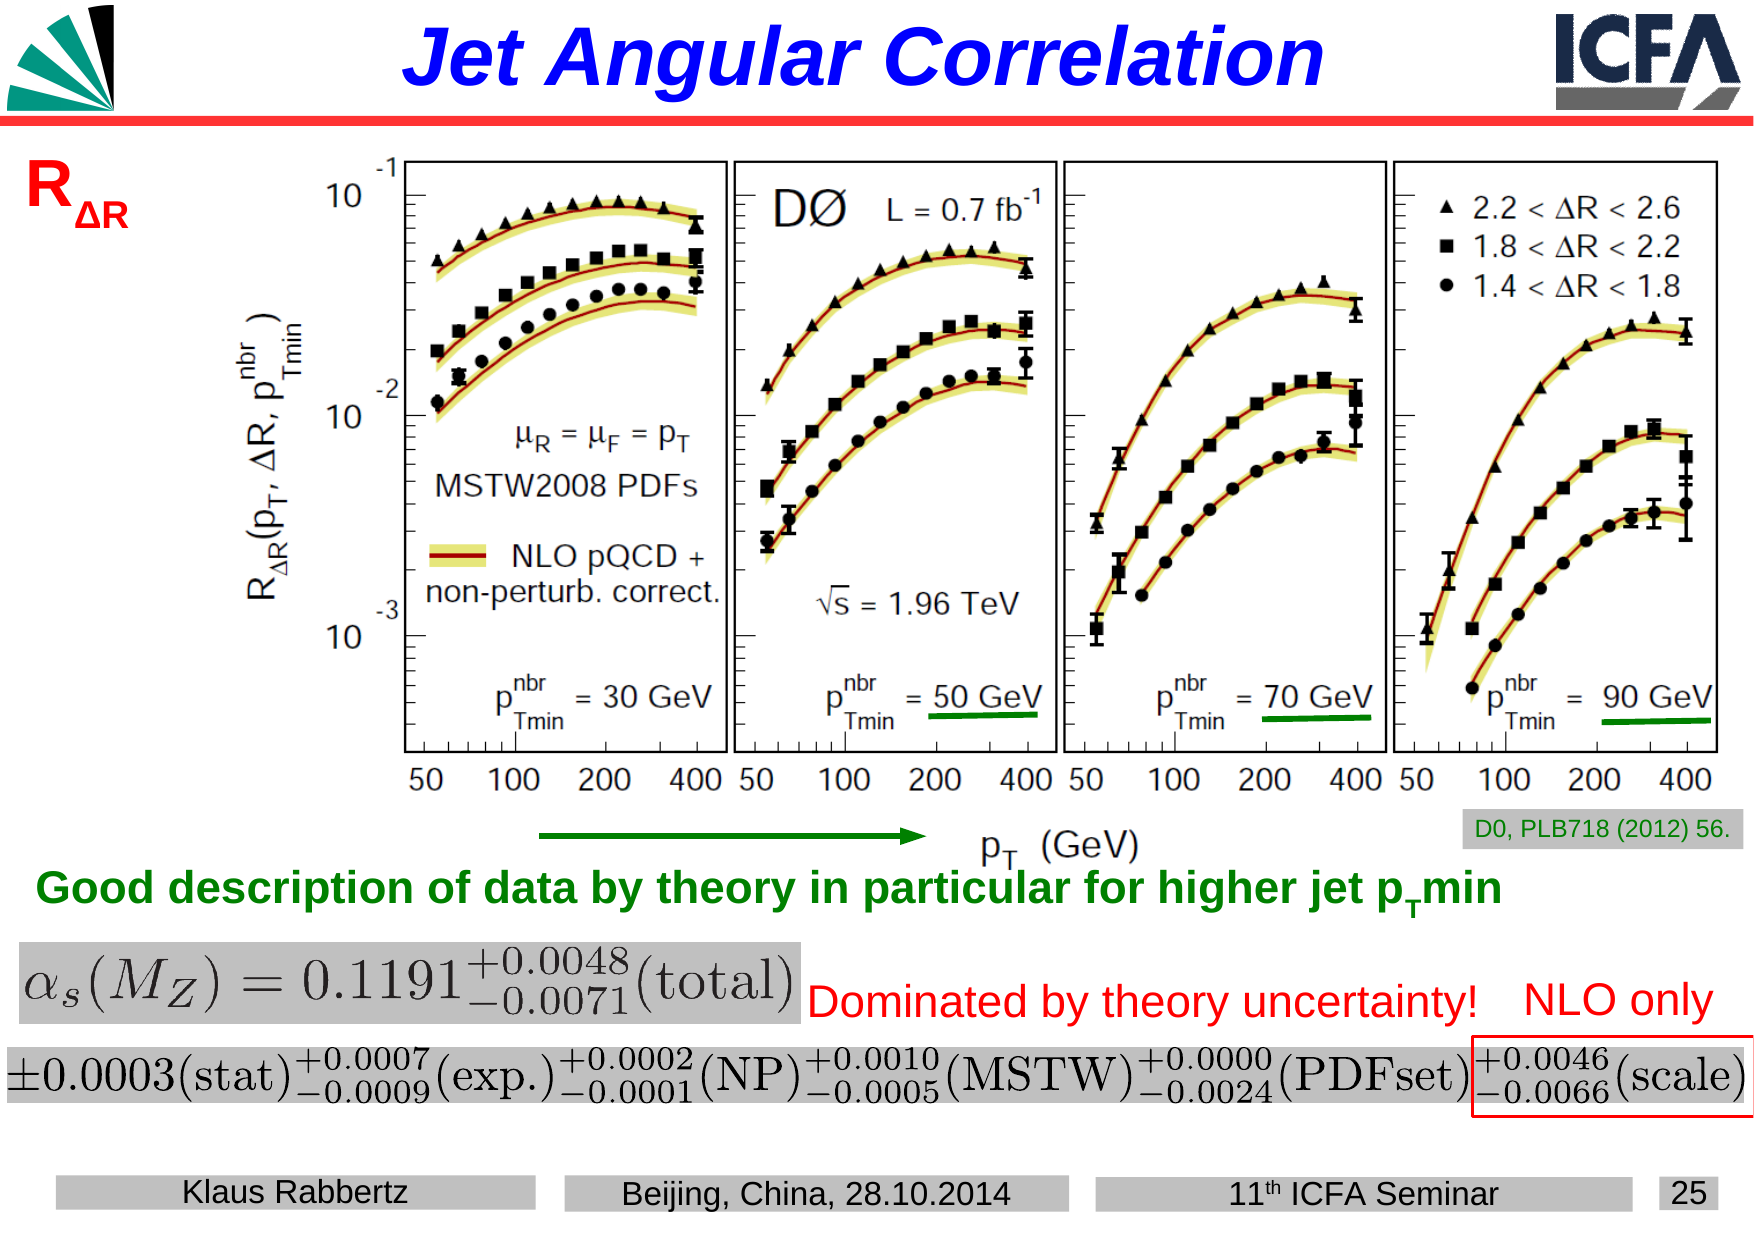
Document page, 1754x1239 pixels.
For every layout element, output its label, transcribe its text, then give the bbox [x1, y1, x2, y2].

text_box NLO only [1511, 967, 1726, 1032]
picture [234, 146, 1732, 878]
text_box Good description of data by theory in particular for higher jet pTmin [23, 856, 1514, 931]
picture [1474, 1046, 1745, 1104]
picture [7, 5, 114, 112]
picture [18, 942, 801, 1025]
text_box Dominated by theory uncertainty! [794, 970, 1492, 1034]
title Jet Angular Correlation [123, 0, 1606, 114]
picture [7, 1046, 1471, 1104]
text_box RΔR [13, 140, 142, 244]
text_box D0, PLB718 (2012) 56. [1462, 809, 1744, 850]
picture [1606, 14, 1741, 110]
